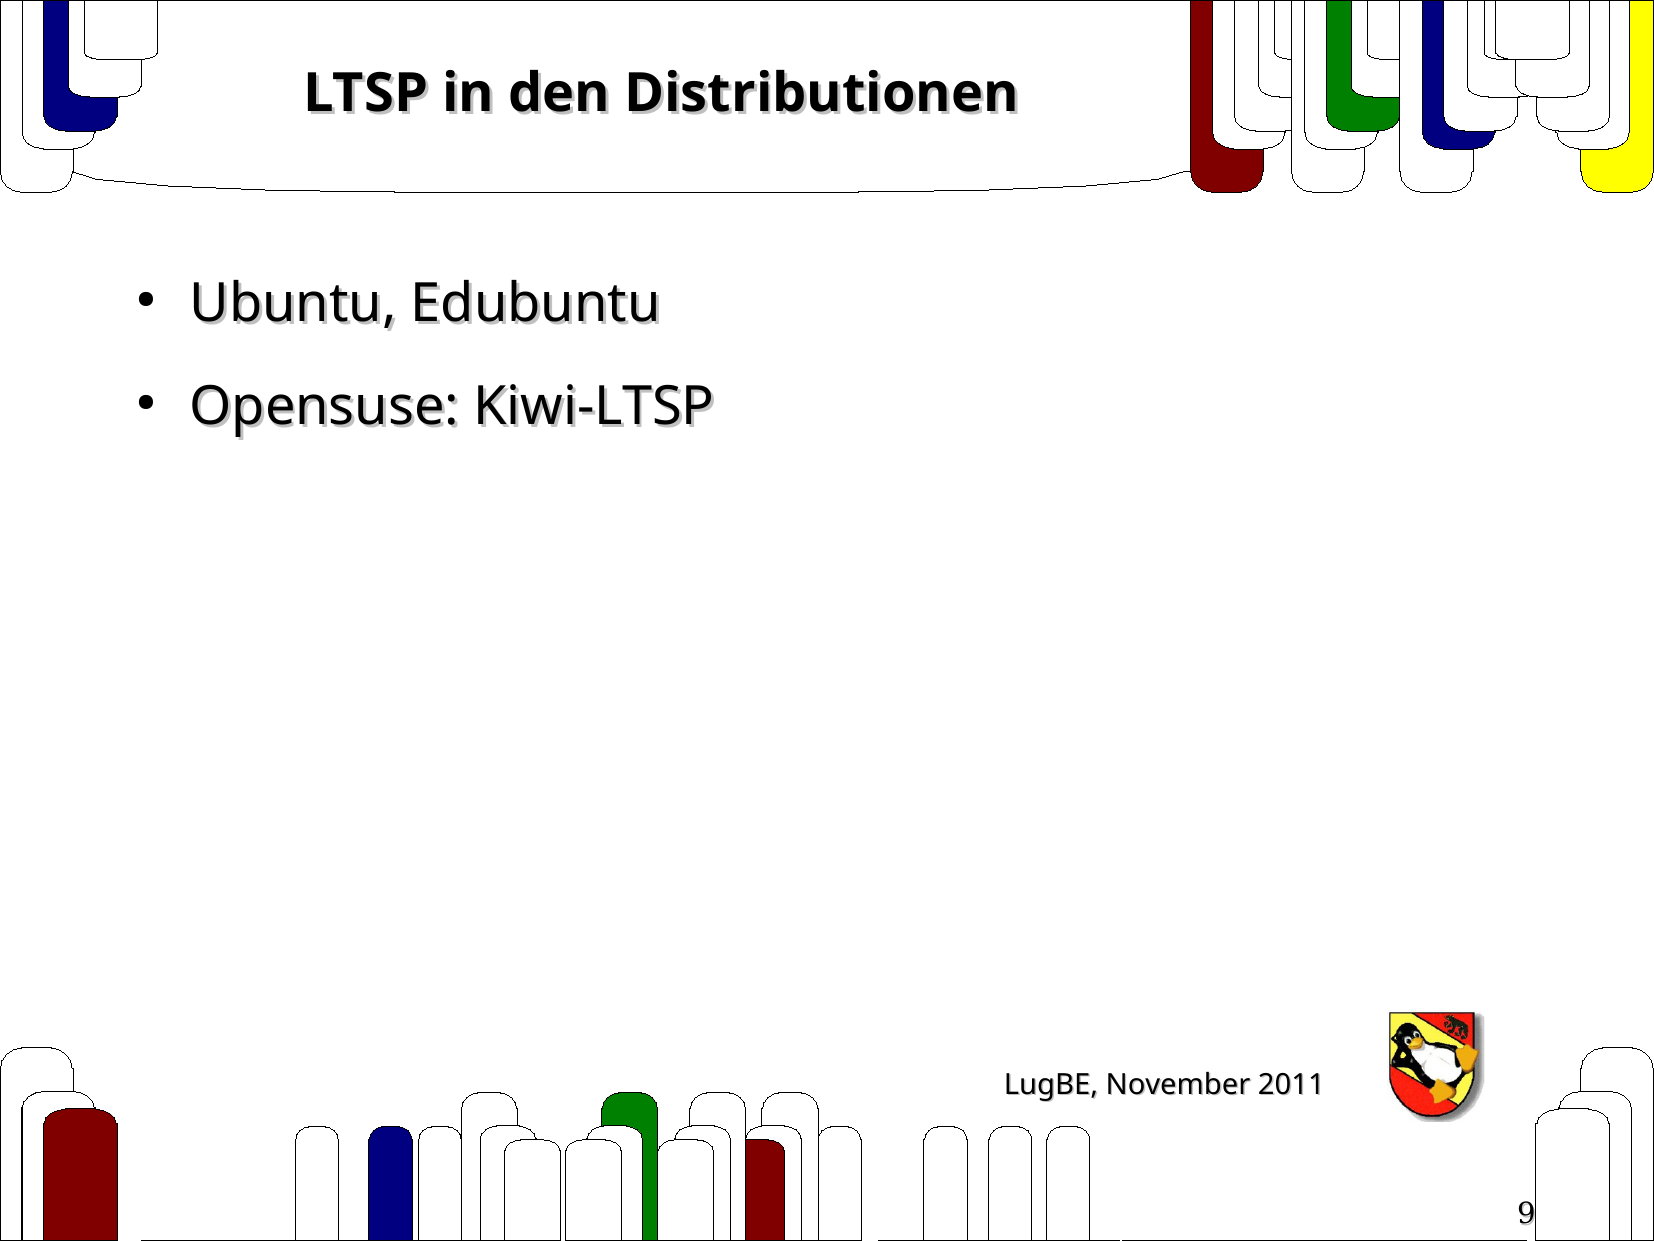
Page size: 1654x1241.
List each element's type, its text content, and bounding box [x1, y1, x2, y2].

title LTSP in den Distributionen [171, 15, 1152, 165]
list Ubuntu, Edubuntu Opensuse: Kiwi-LTSP [118, 263, 1531, 983]
picture [1387, 1010, 1487, 1122]
